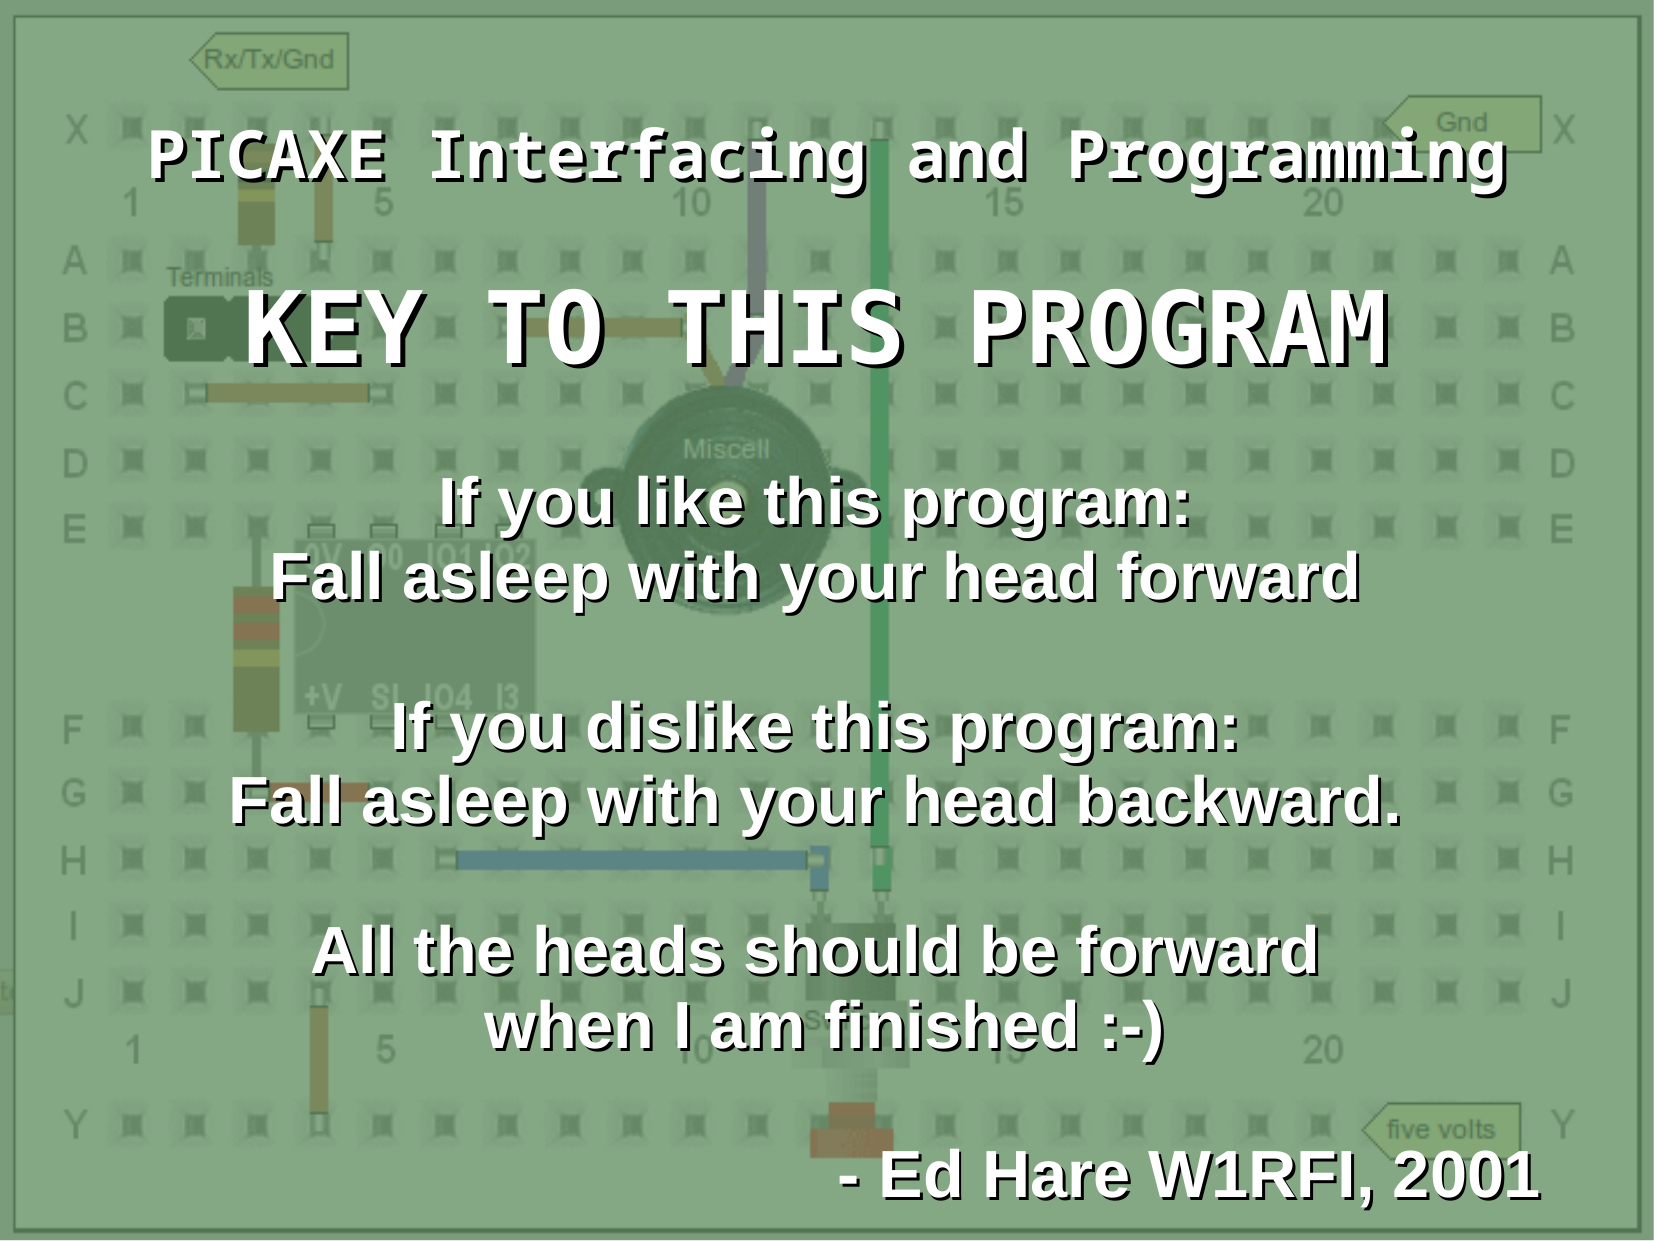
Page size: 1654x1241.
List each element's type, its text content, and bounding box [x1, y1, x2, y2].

subtitle KEY TO THIS PROGRAM If you like this program: Fall asleep with your head forward If you dislike this program: Fall asleep with your head backward. All the heads should be forward when I am finished :-) - Ed Hare W1RFI, 2001 [71, 270, 1561, 1212]
title PICAXE Interfacing and Programming [82, 37, 1571, 269]
picture [0, 0, 1654, 1241]
